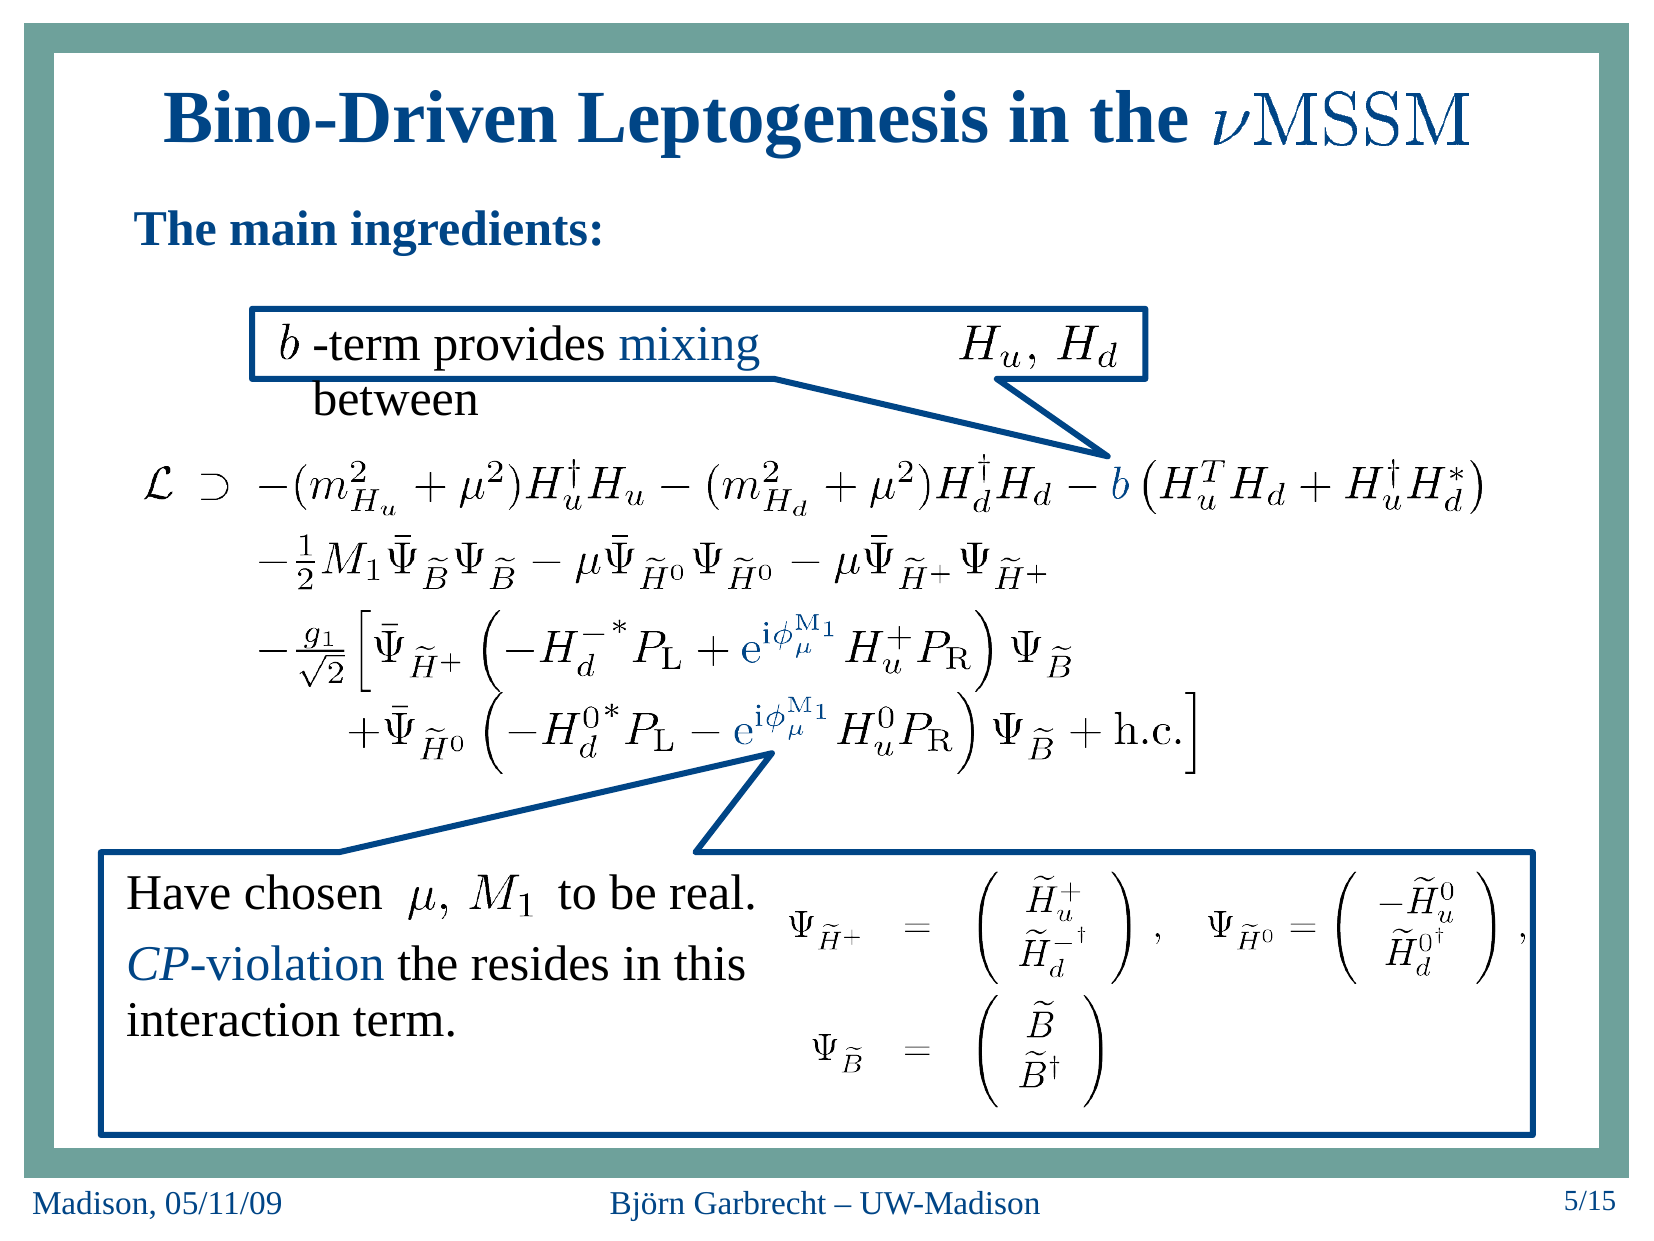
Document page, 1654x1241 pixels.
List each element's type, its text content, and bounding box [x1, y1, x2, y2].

title Bino-Driven Leptogenesis in the [129, 21, 1618, 214]
text_box -term provides mixing between [297, 308, 955, 379]
picture [139, 448, 1491, 778]
picture [274, 320, 297, 366]
text_box The main ingredients: [118, 193, 621, 264]
text_box CP-violation the resides in this interaction term. [111, 928, 773, 1055]
picture [398, 870, 538, 926]
picture [953, 321, 1129, 377]
picture [784, 868, 1529, 1109]
picture [1204, 87, 1482, 155]
text_box Have chosen to be real. [111, 857, 883, 928]
